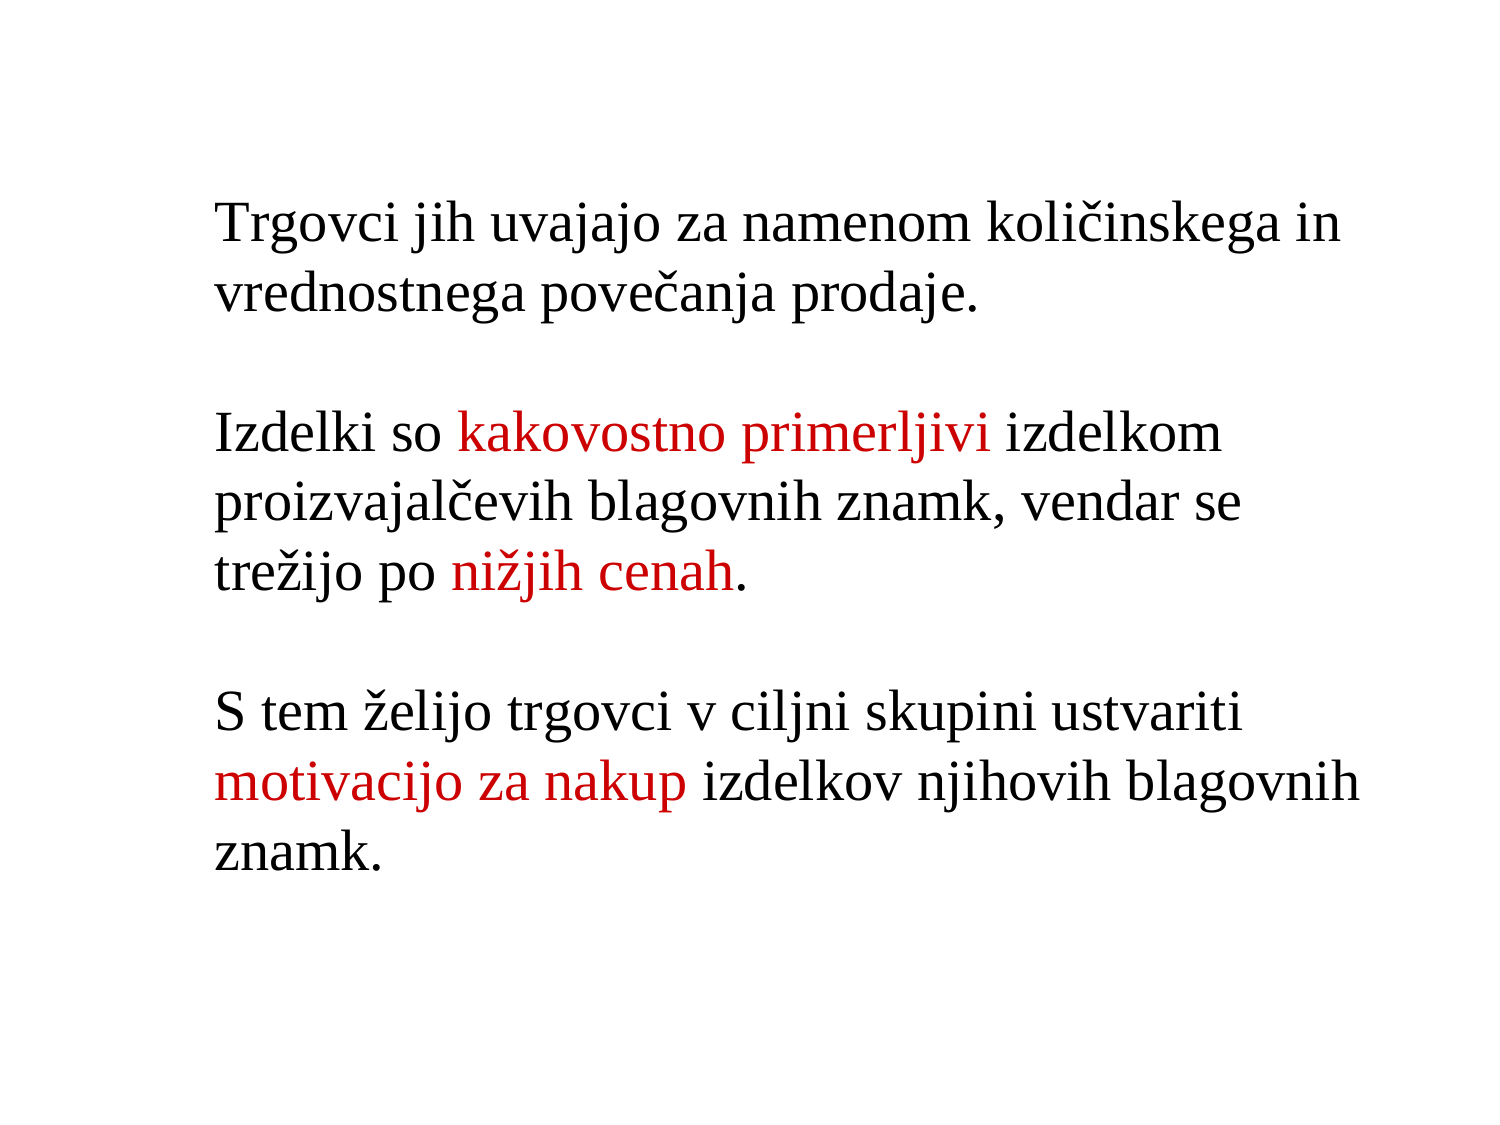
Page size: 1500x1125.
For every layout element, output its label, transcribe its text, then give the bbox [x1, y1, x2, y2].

text_box Trgovci jih uvajajo za namenom količinskega in vrednostnega povečanja prodaje. Izdelki so kakovostno primerljivi izdelkom proizvajalčevih blagovnih znamk, vendar se trežijo po nižjih cenah. S tem želijo trgovci v ciljni skupini ustvariti motivacijo za nakup izdelkov njihovih blagovnih znamk. [200, 174, 1401, 961]
